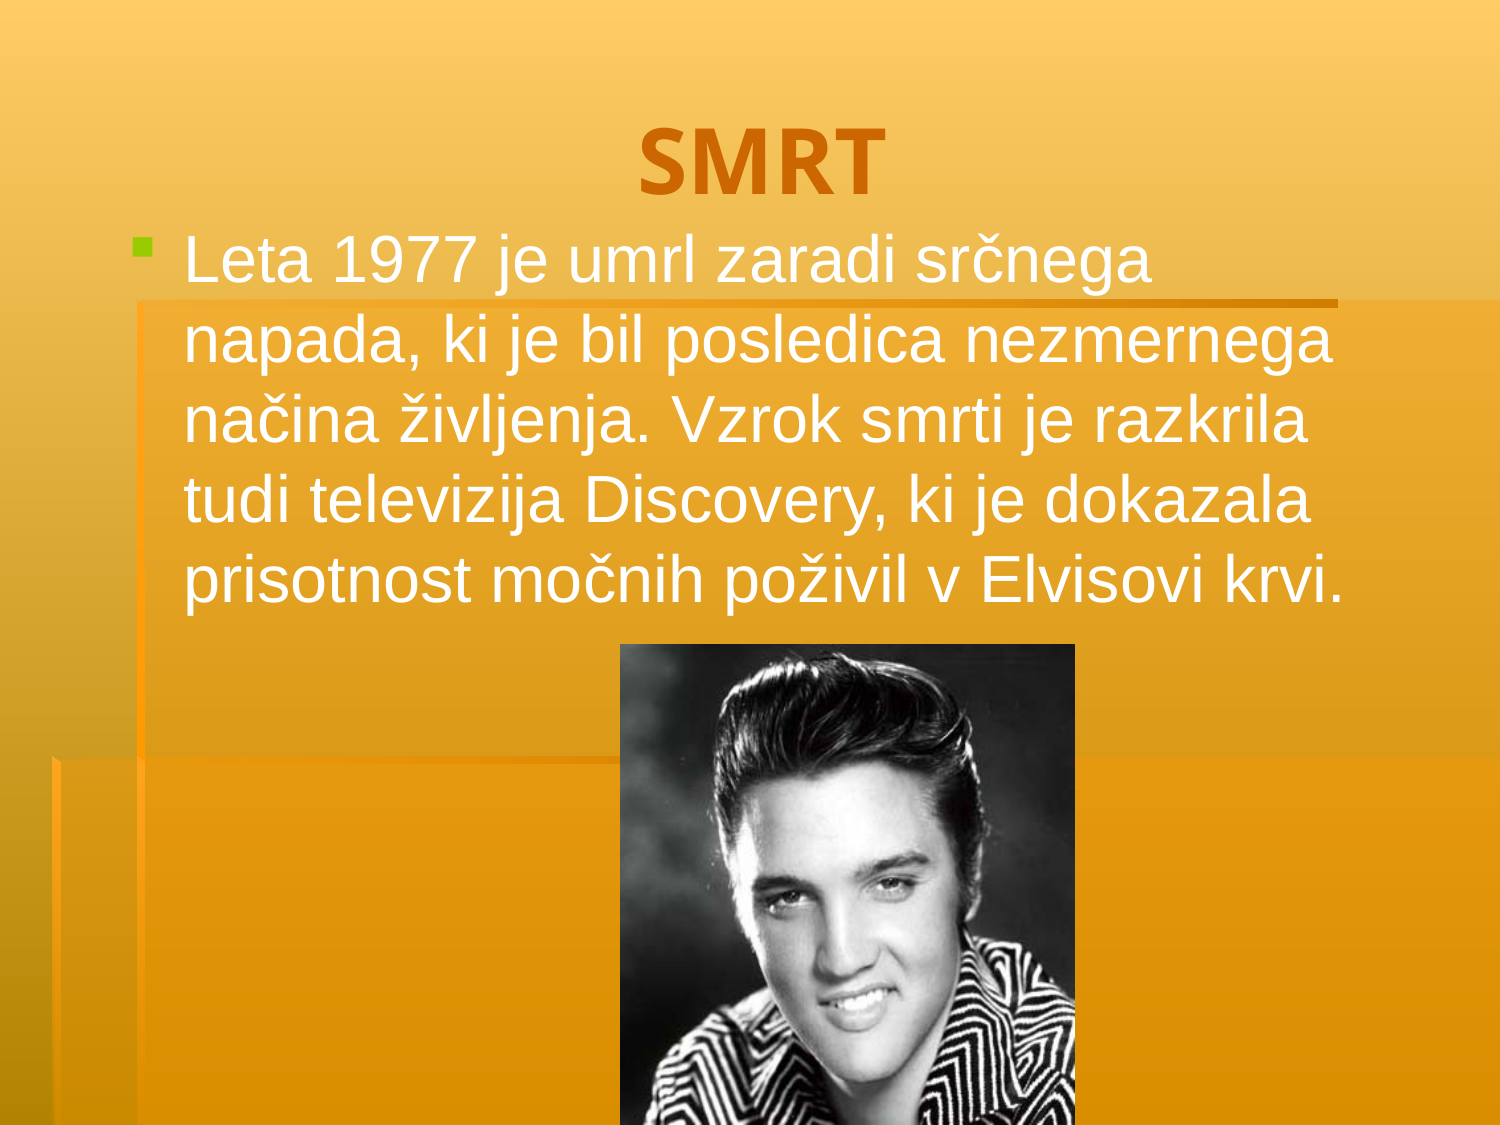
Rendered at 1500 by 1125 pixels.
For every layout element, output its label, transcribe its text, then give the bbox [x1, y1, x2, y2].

picture [620, 896, 1075, 1125]
title SMRT [75, 40, 1451, 275]
list Leta 1977 je umrl zaradi srčnega napada, ki je bil posledica nezmernega načina življenja. Vzrok smrti je razkrila tudi televizija Discovery, ki je dokazala prisotnost močnih poživil v Elvisovi krvi. [112, 208, 1426, 896]
